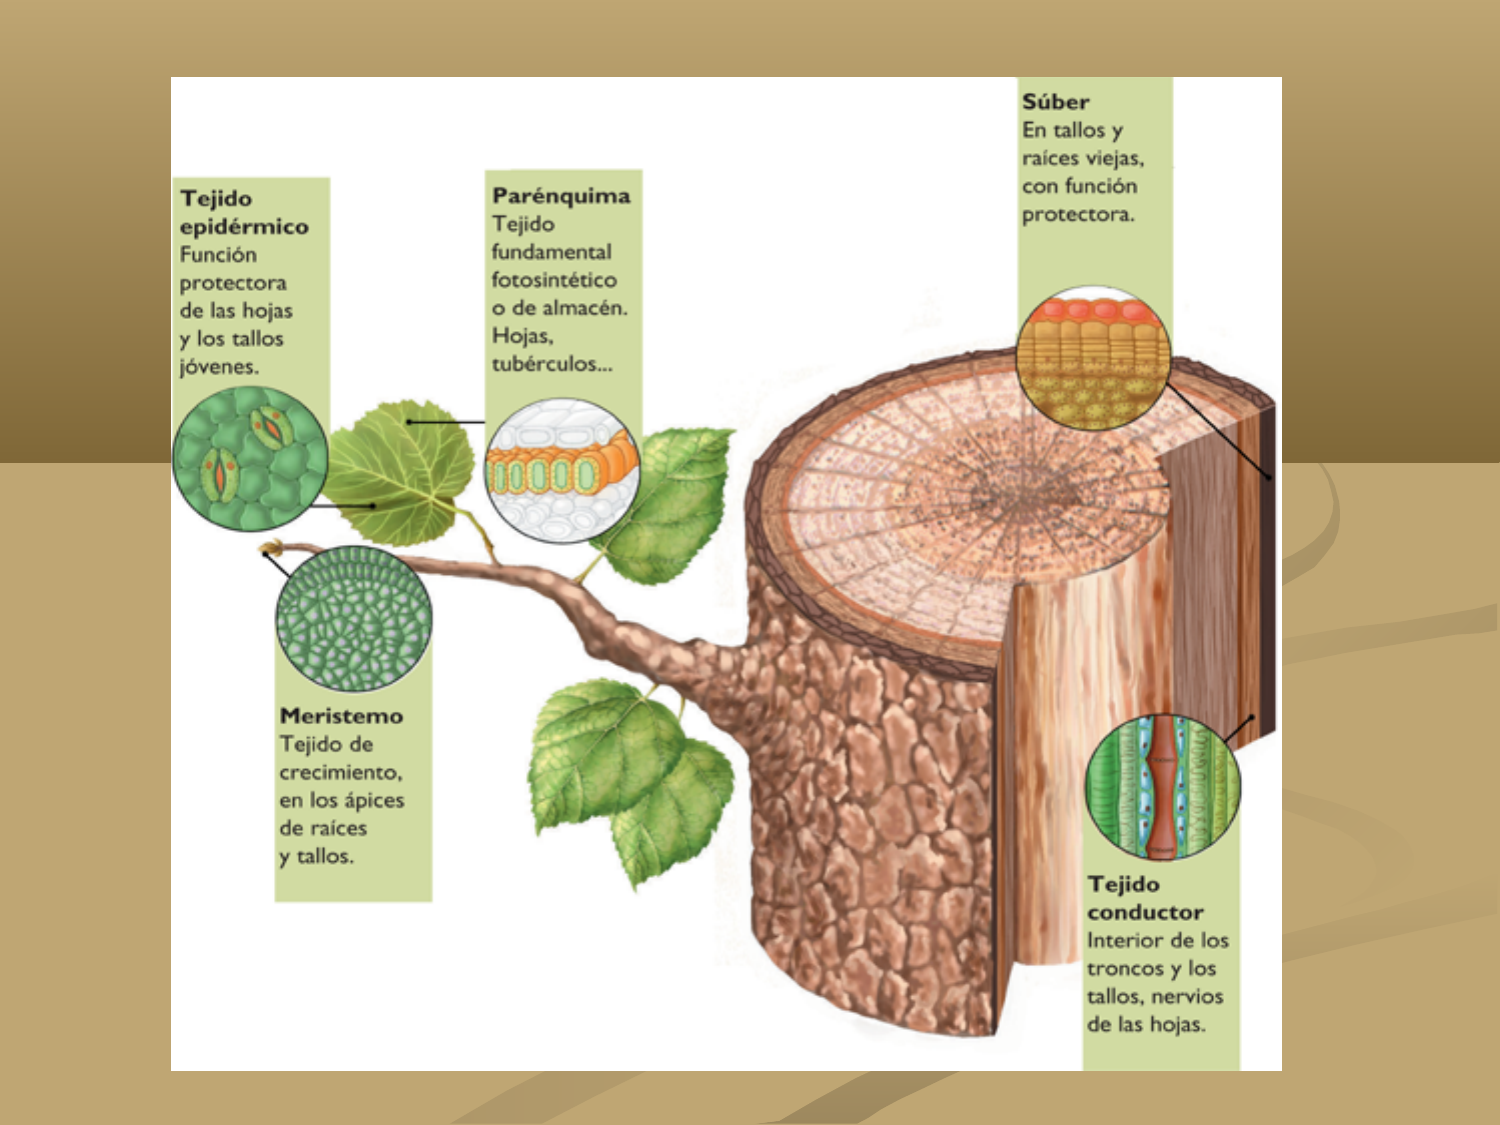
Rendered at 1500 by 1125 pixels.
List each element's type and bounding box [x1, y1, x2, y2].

picture [171, 77, 1282, 1071]
